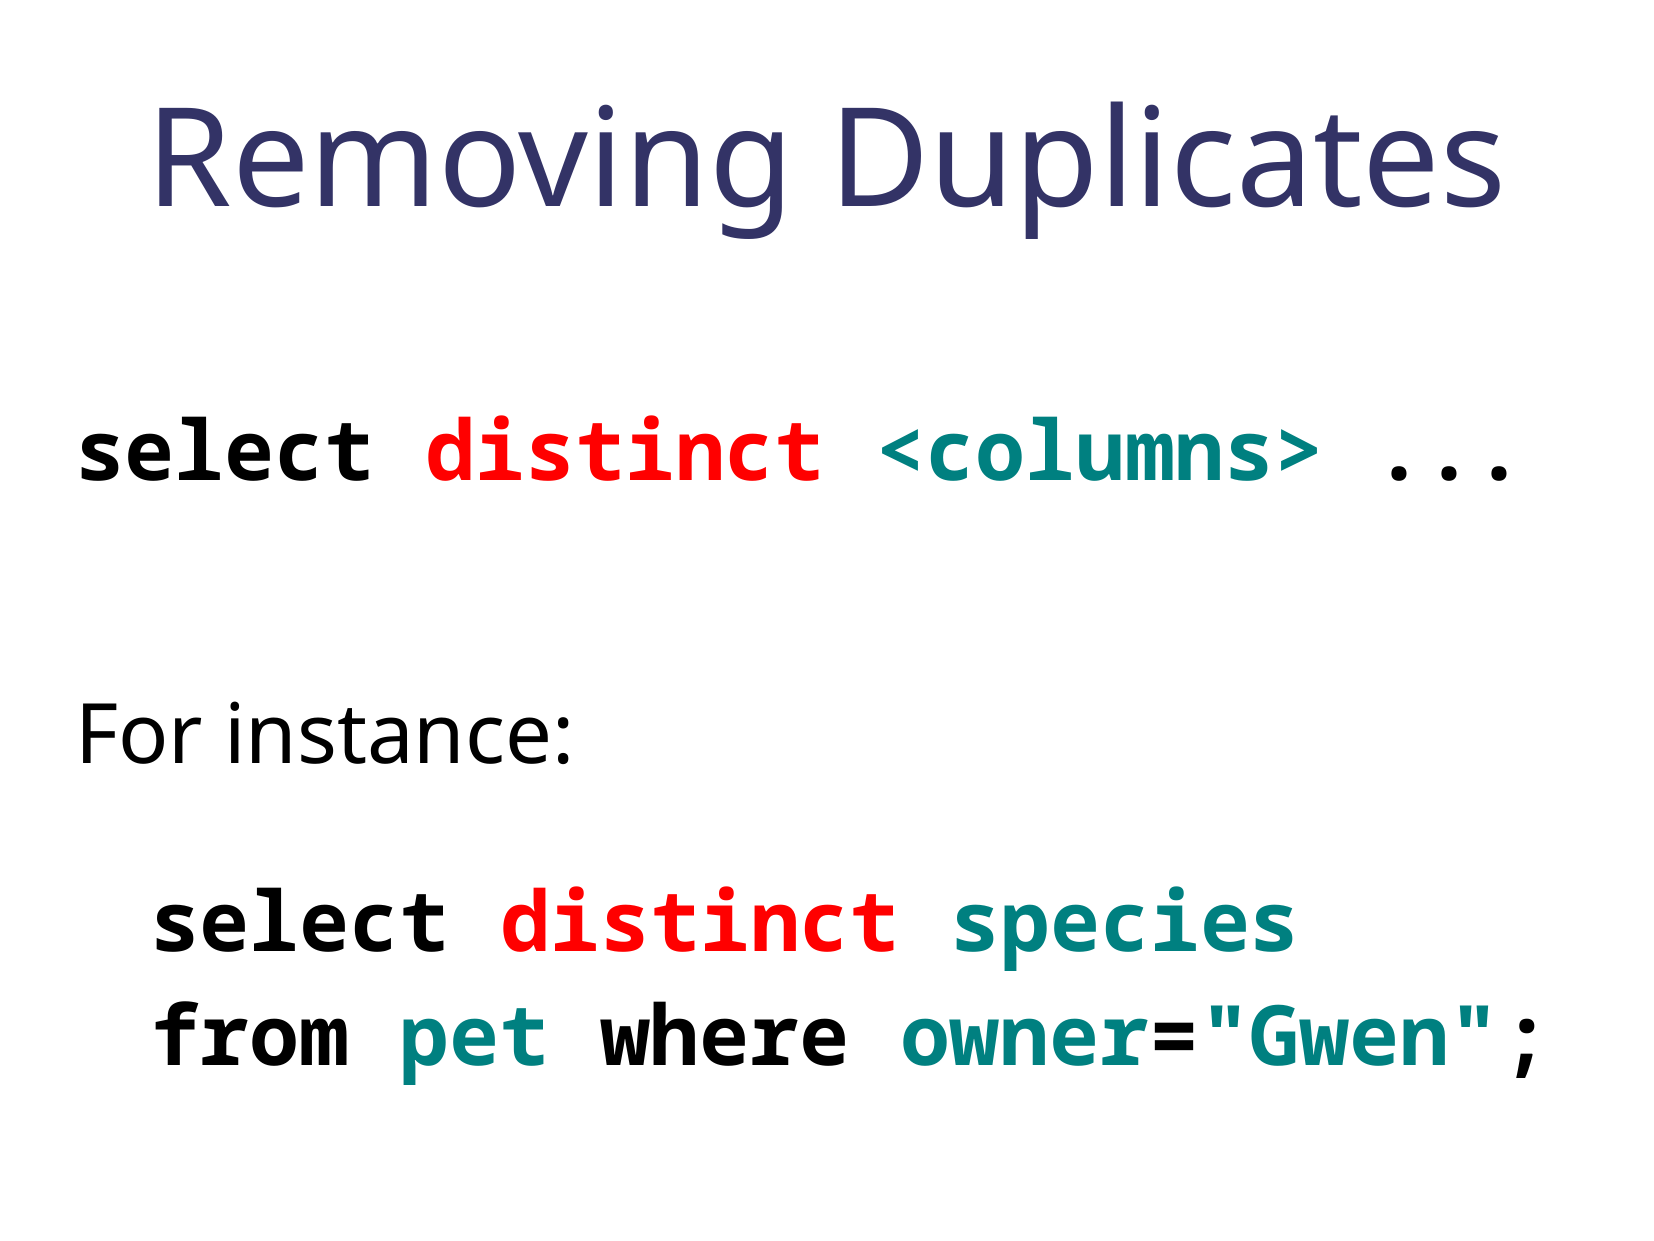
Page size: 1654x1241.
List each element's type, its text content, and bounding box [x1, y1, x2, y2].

text_box select distinct species from pet where owner="Gwen"; [150, 865, 1654, 1055]
text_box For instance: [75, 675, 1654, 865]
title Removing Duplicates [82, 56, 1571, 250]
subtitle select distinct <columns> ... [75, 391, 1613, 551]
